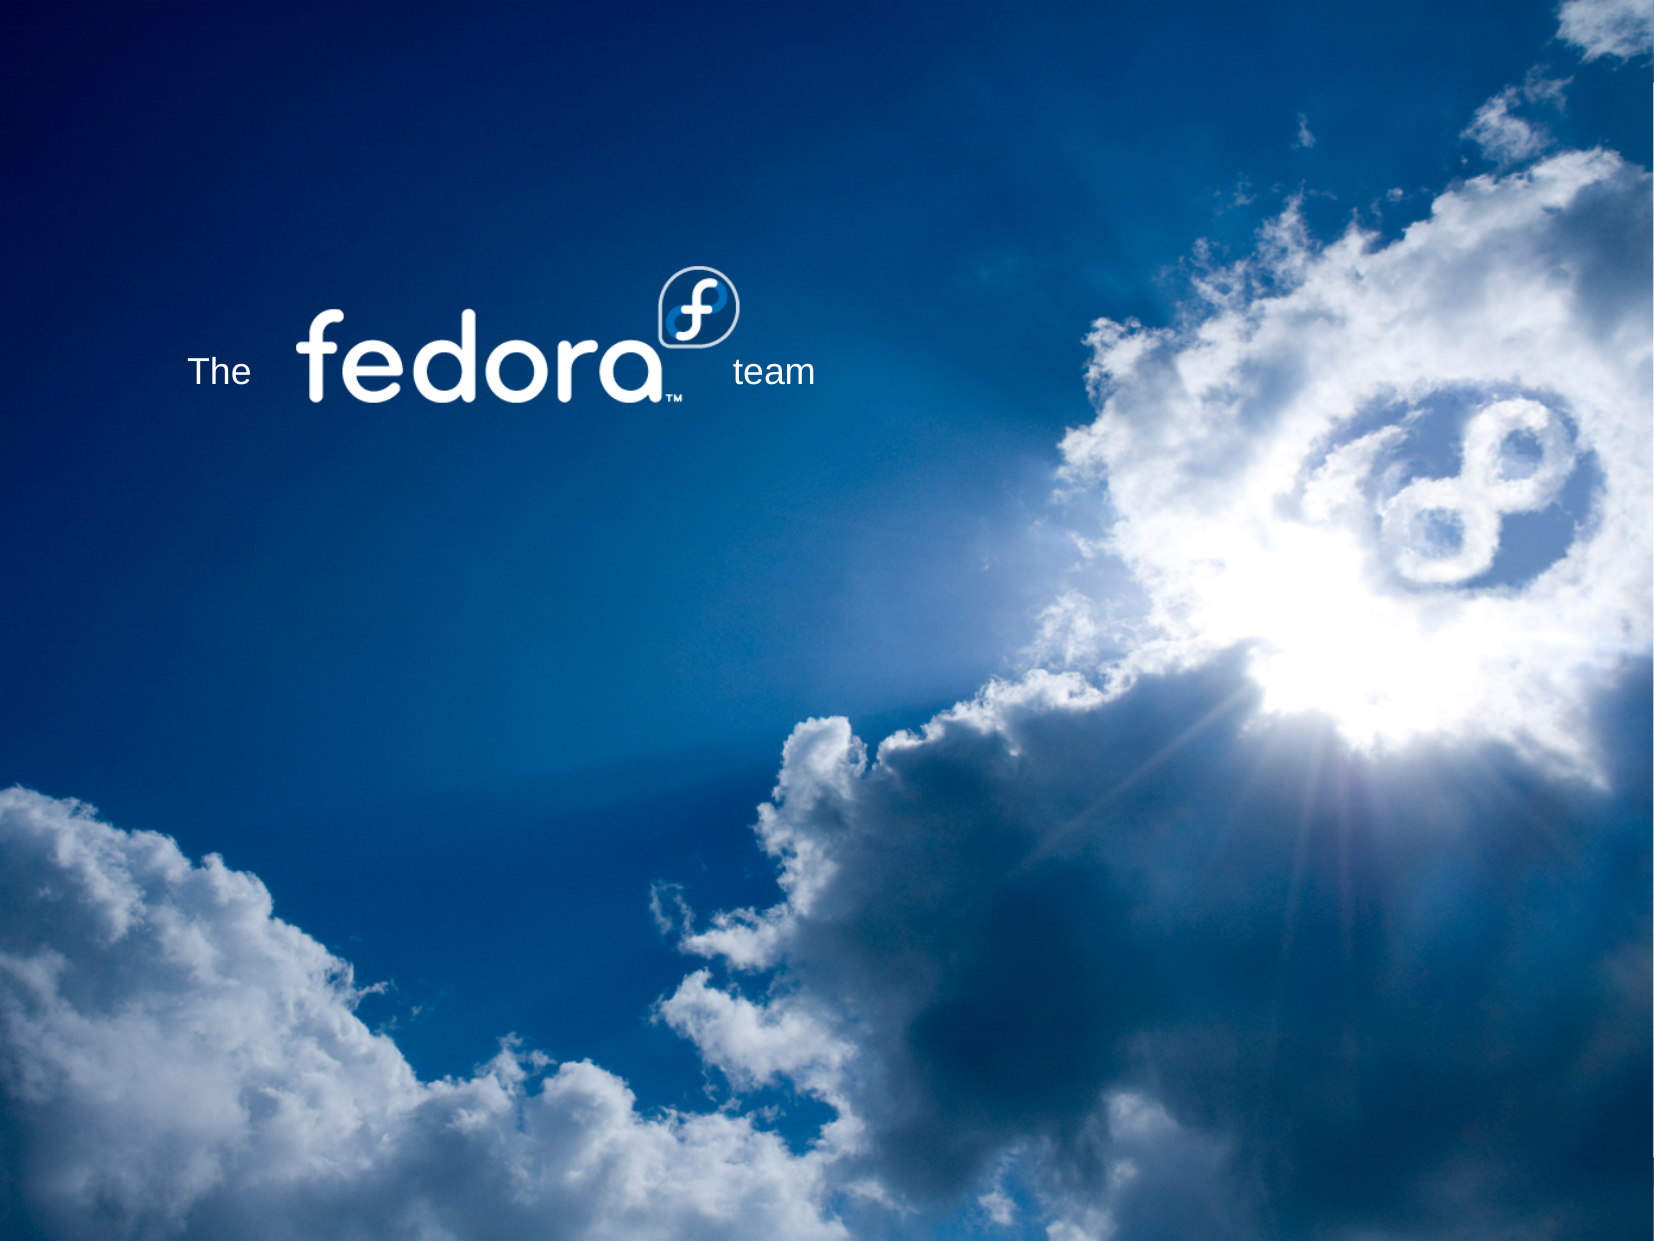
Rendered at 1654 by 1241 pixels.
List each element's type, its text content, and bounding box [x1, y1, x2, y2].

text_box The team [172, 342, 833, 414]
picture [0, 0, 1654, 1241]
